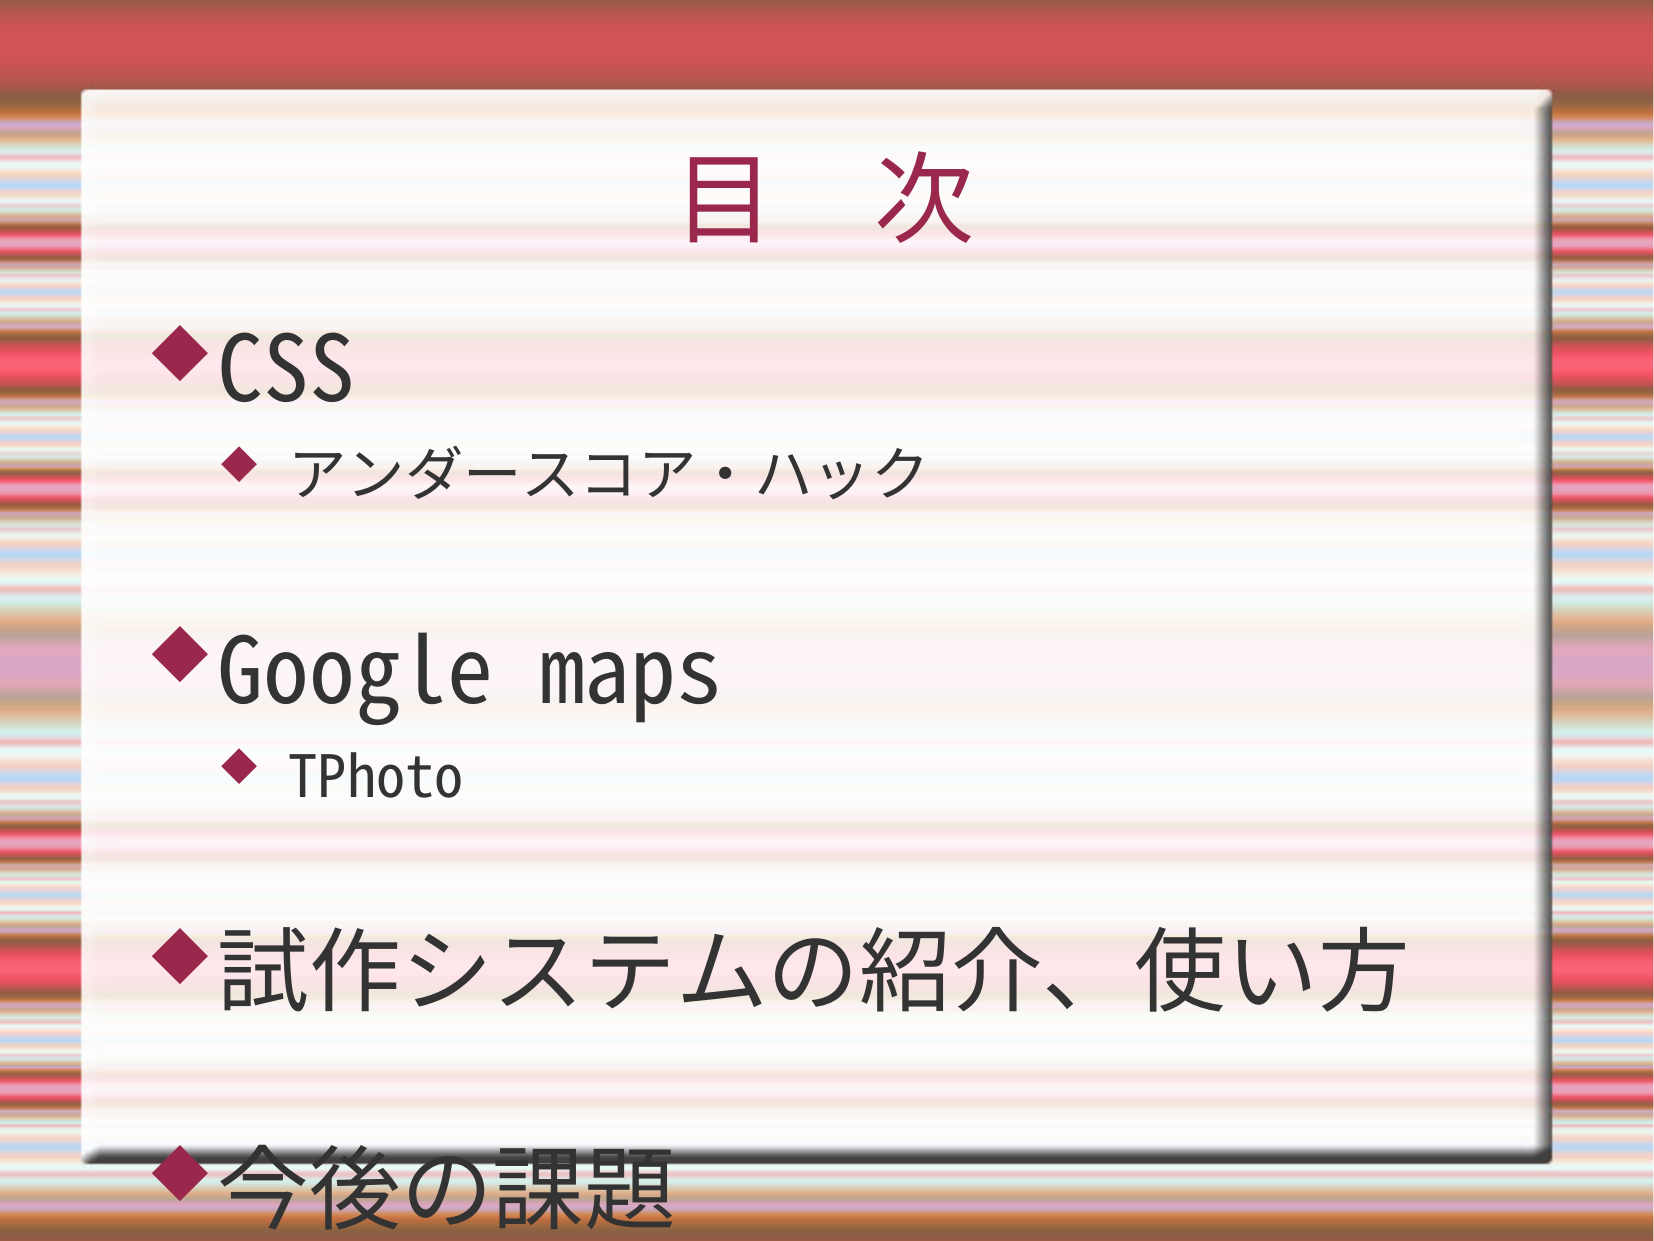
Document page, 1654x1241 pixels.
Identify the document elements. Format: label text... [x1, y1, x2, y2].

picture [0, 0, 1654, 1241]
list CSS アンダースコア・ハック Google maps TPhoto 試作システムの紹介、使い方 今後の課題 [134, 295, 1516, 1133]
title 目 次 [118, 117, 1531, 266]
